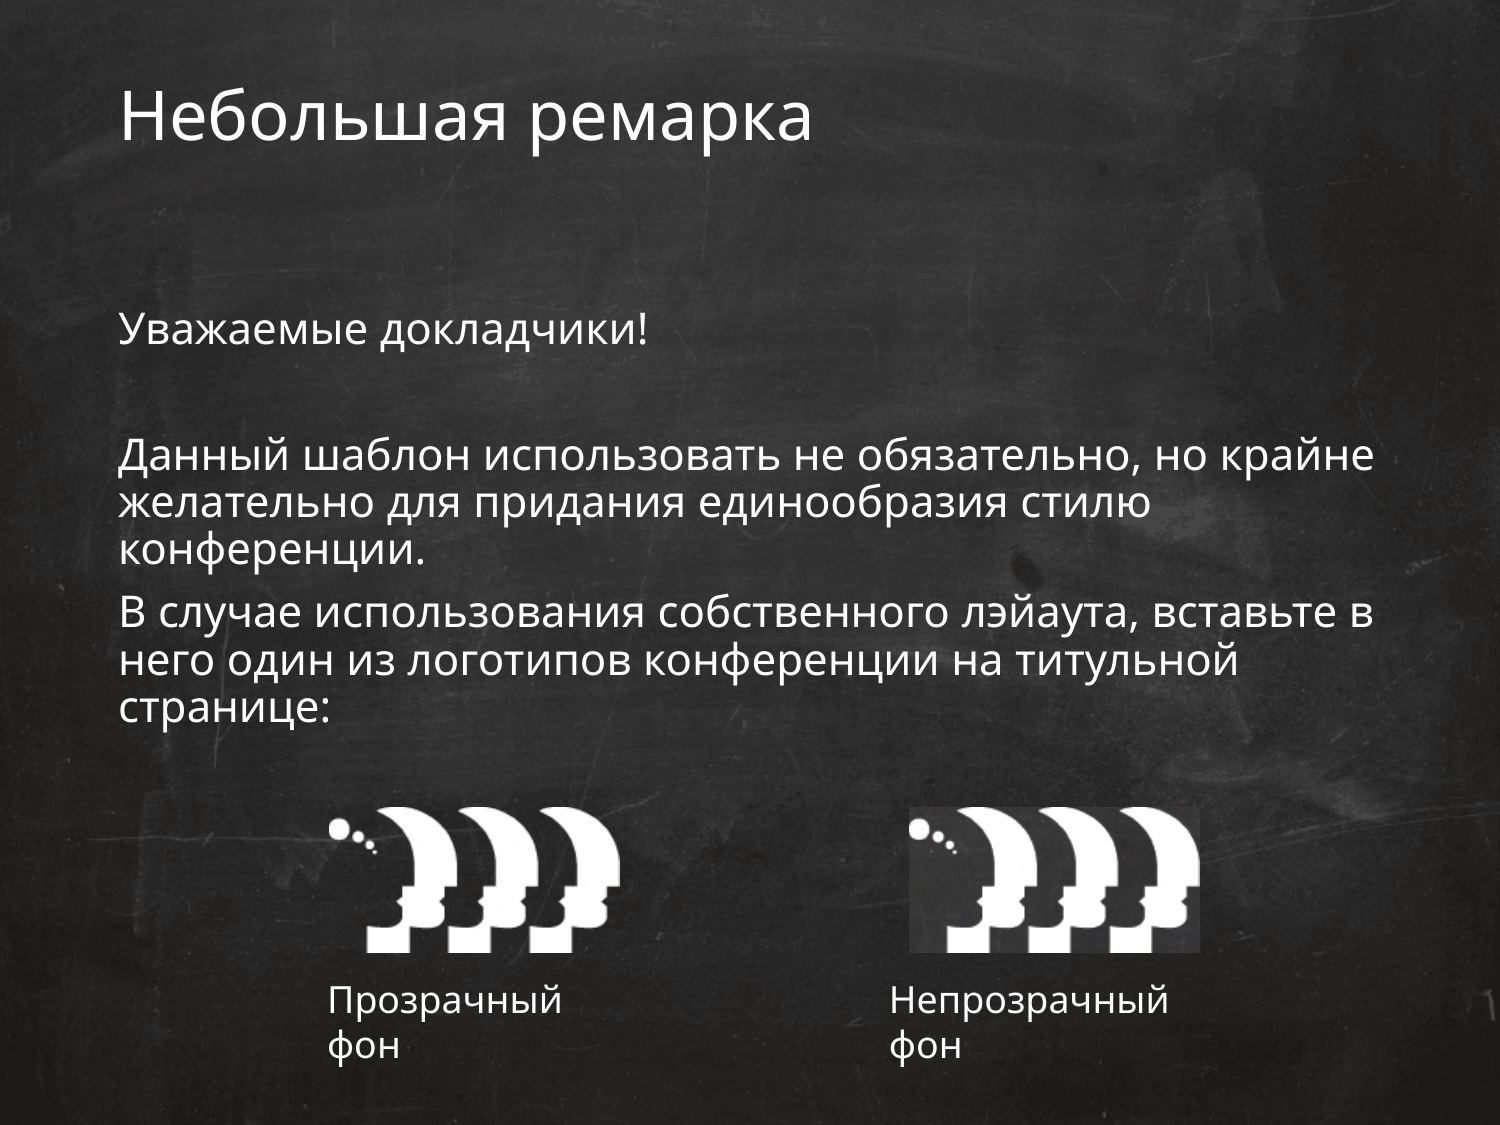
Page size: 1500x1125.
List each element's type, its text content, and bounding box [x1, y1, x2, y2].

text_box Прозрачный фон [312, 968, 637, 1074]
text_box Непрозрачный фон [874, 968, 1263, 1074]
title Небольшая ремарка [103, 59, 1397, 177]
picture [0, 0, 1500, 1125]
list Уважаемые докладчики! Данный шаблон использовать не обязательно, но крайне желательно для придания единообразия стилю конференции. В случае использования собственного лэйаута, вставьте в него один из логотипов конференции на титульной странице: [103, 299, 1397, 1014]
